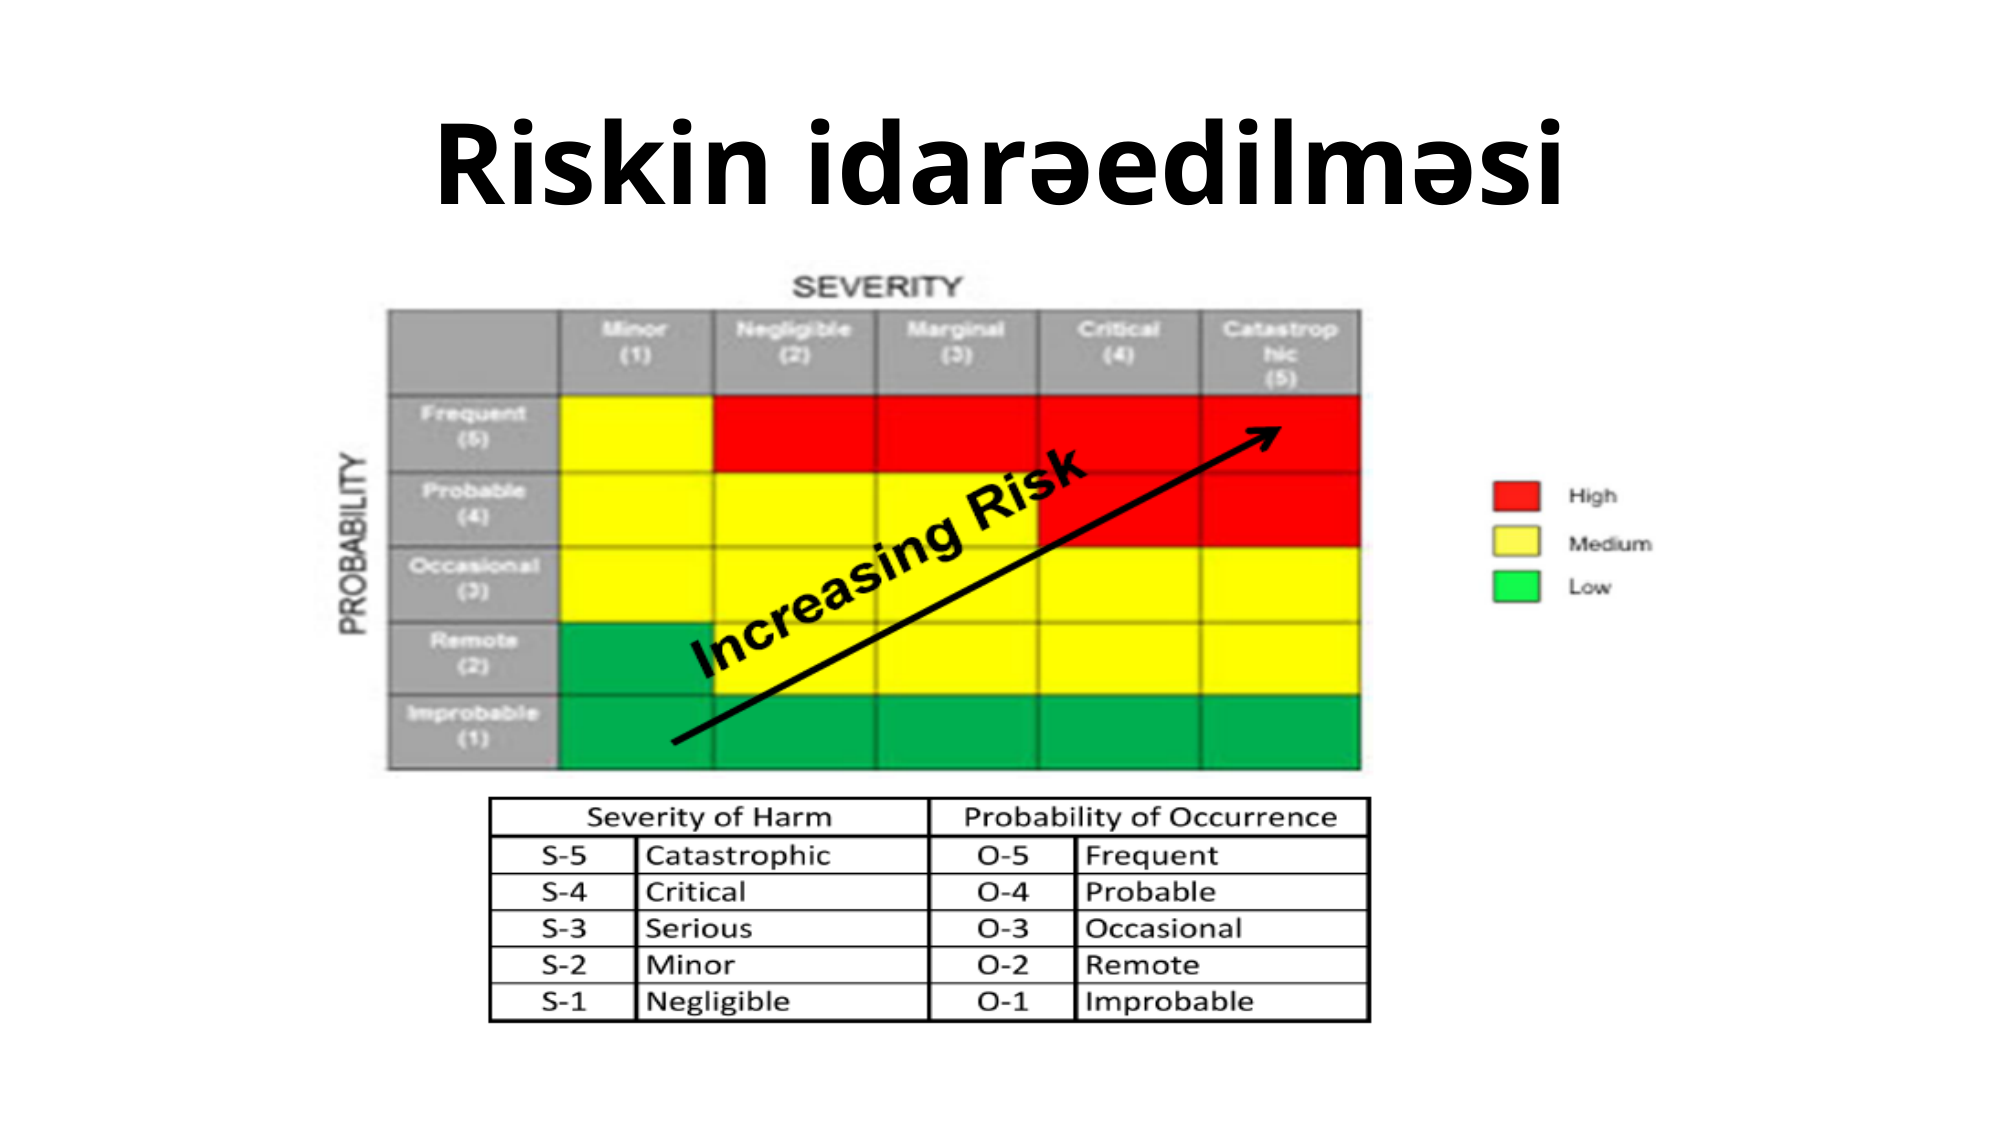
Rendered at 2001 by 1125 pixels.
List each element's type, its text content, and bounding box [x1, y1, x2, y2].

title Riskin idarəedilməsi [137, 59, 1863, 278]
picture [313, 260, 1662, 1044]
